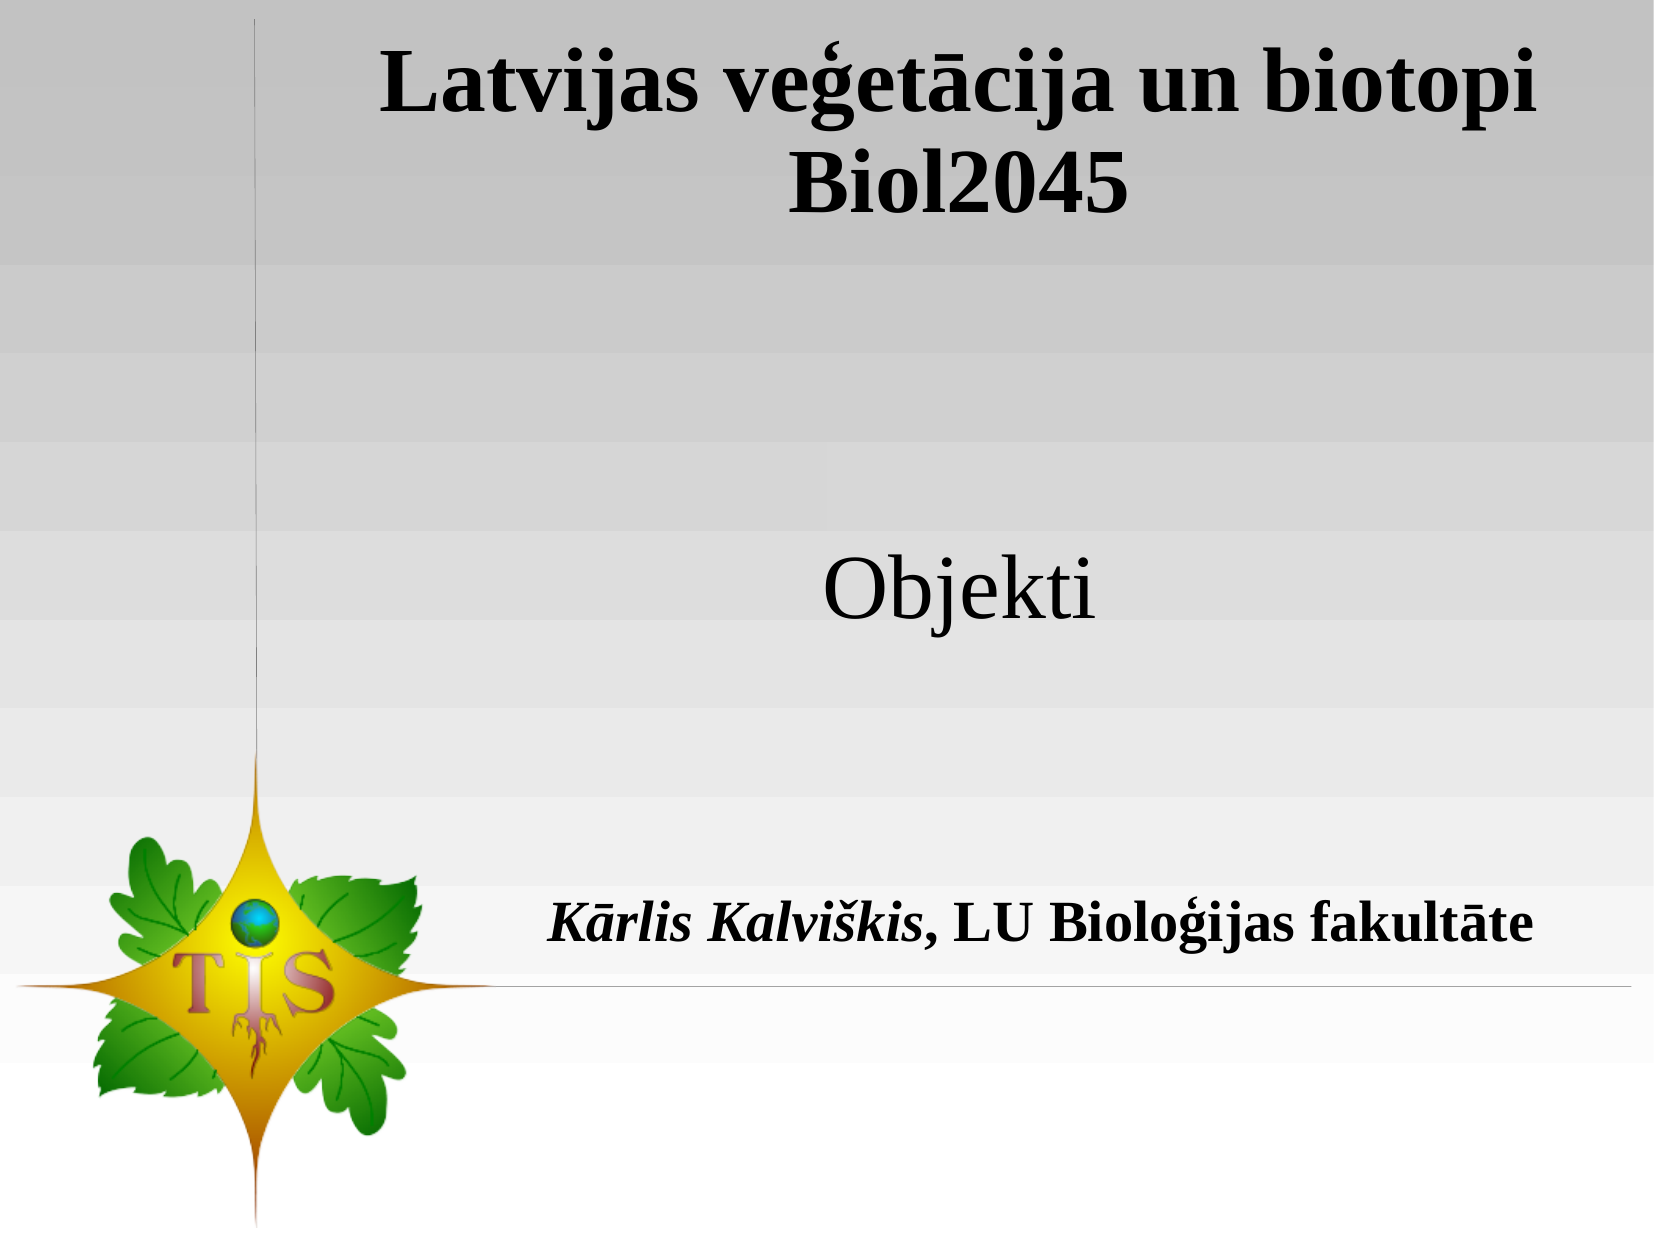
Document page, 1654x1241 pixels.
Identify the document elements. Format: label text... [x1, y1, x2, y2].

picture [0, 0, 1654, 1241]
title Objekti [295, 314, 1625, 861]
